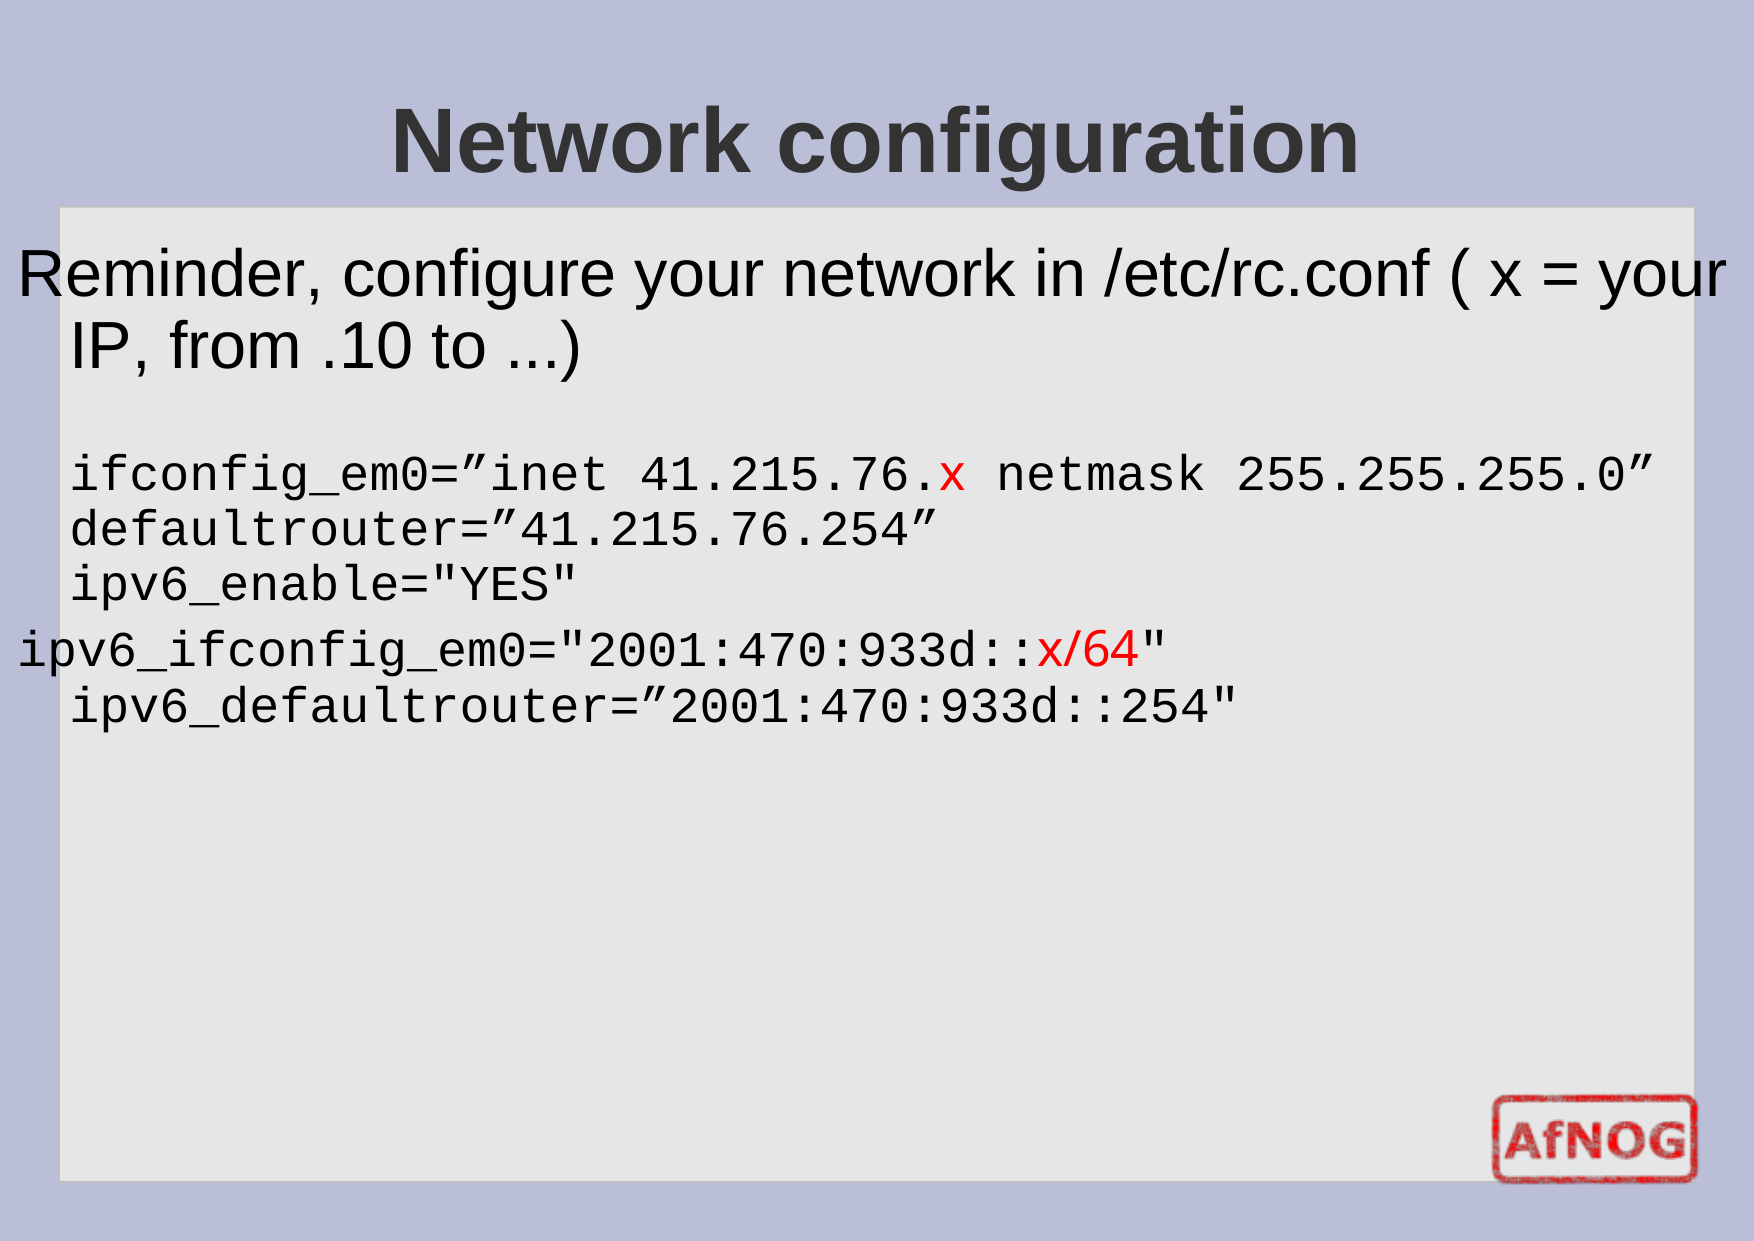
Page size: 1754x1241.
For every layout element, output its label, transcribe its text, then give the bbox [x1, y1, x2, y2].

title Network configuration [59, 46, 1695, 238]
list Reminder, configure your network in /etc/rc.conf ( x = your IP, from .10 to ...) ifconfig_em0=”inet 41.215.76.x netmask 255.255.255.0” defaultrouter=”41.215.76.254” ipv6_enable="YES" ipv6_ifconfig_em0="2001:470:933d::x/64" ipv6_defaultrouter=”2001:470:933d::254" [0, 238, 1754, 1241]
